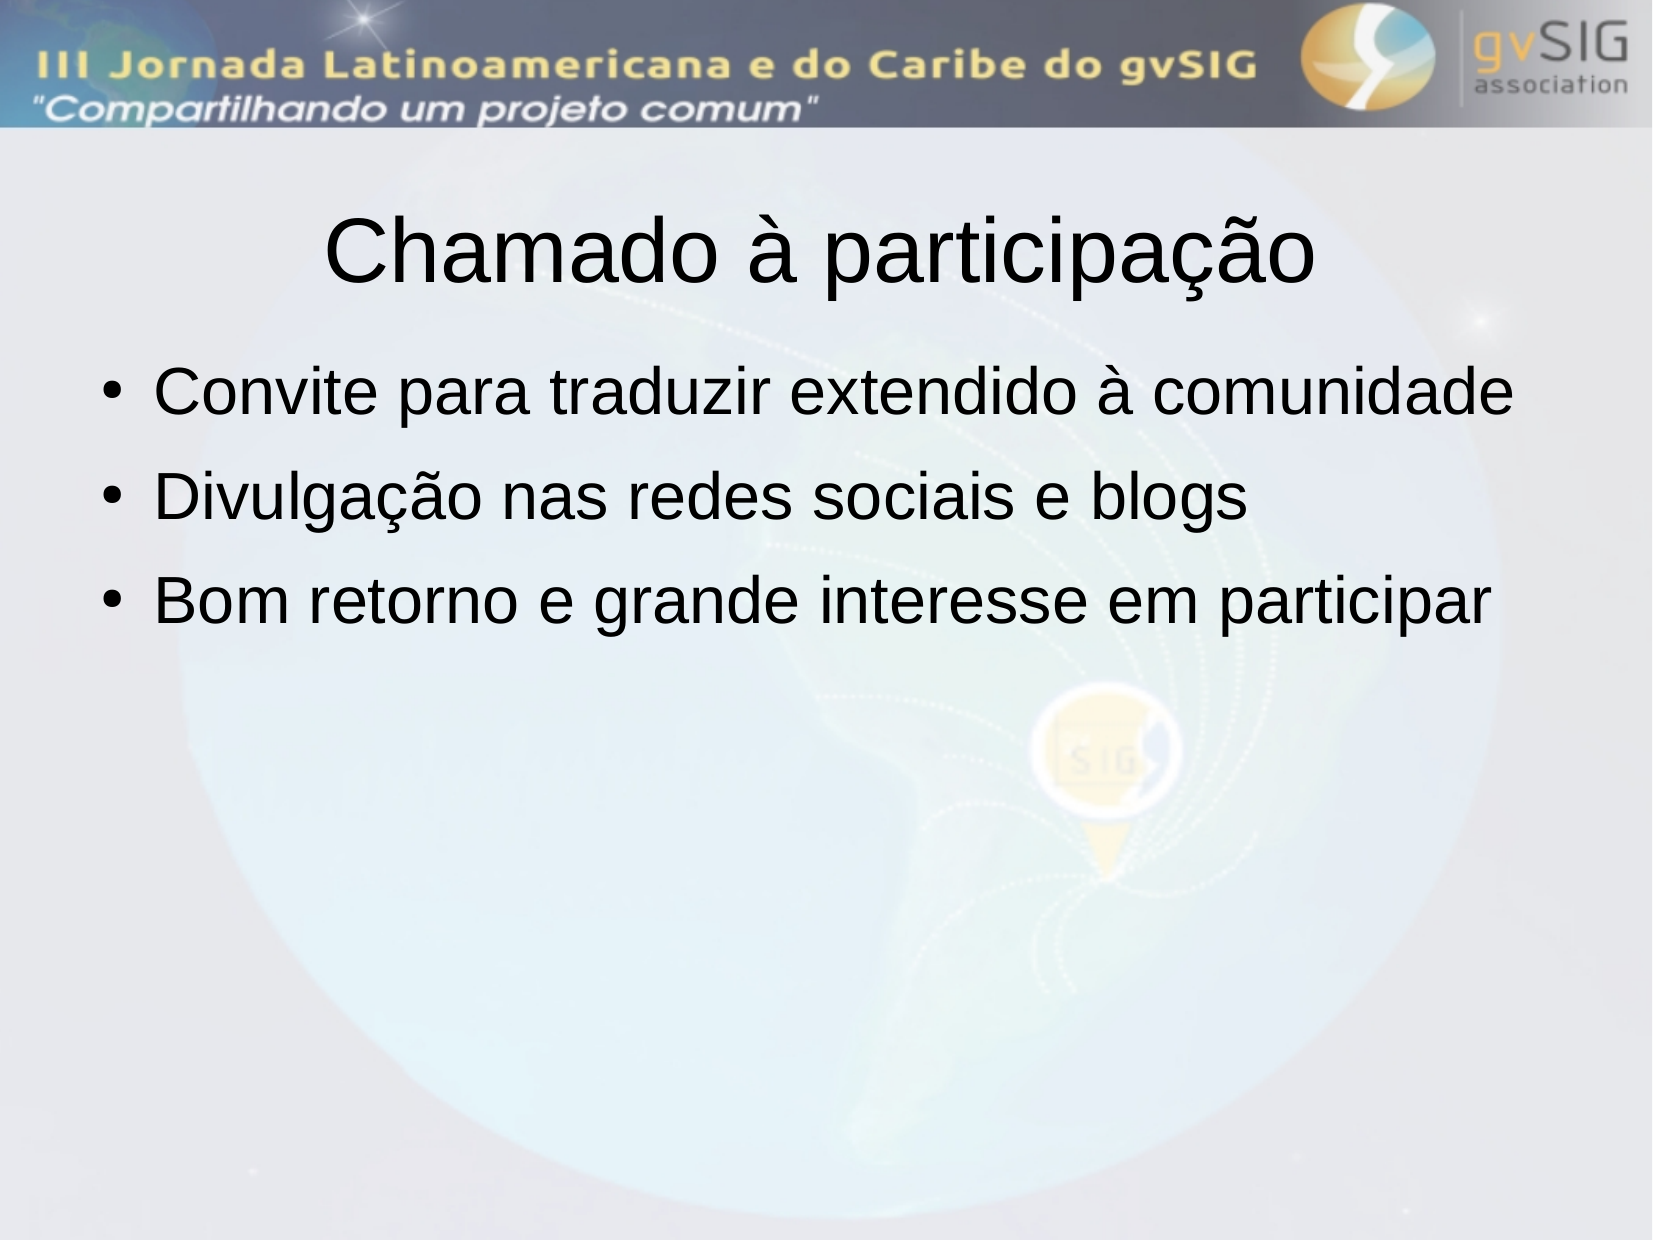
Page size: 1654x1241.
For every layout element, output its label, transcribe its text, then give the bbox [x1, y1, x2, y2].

title Chamado à participação [76, 147, 1565, 355]
list Convite para traduzir extendido à comunidade Divulgação nas redes sociais e blogs Bom retorno e grande interesse em participar [82, 354, 1571, 1173]
picture [0, 0, 1653, 1240]
